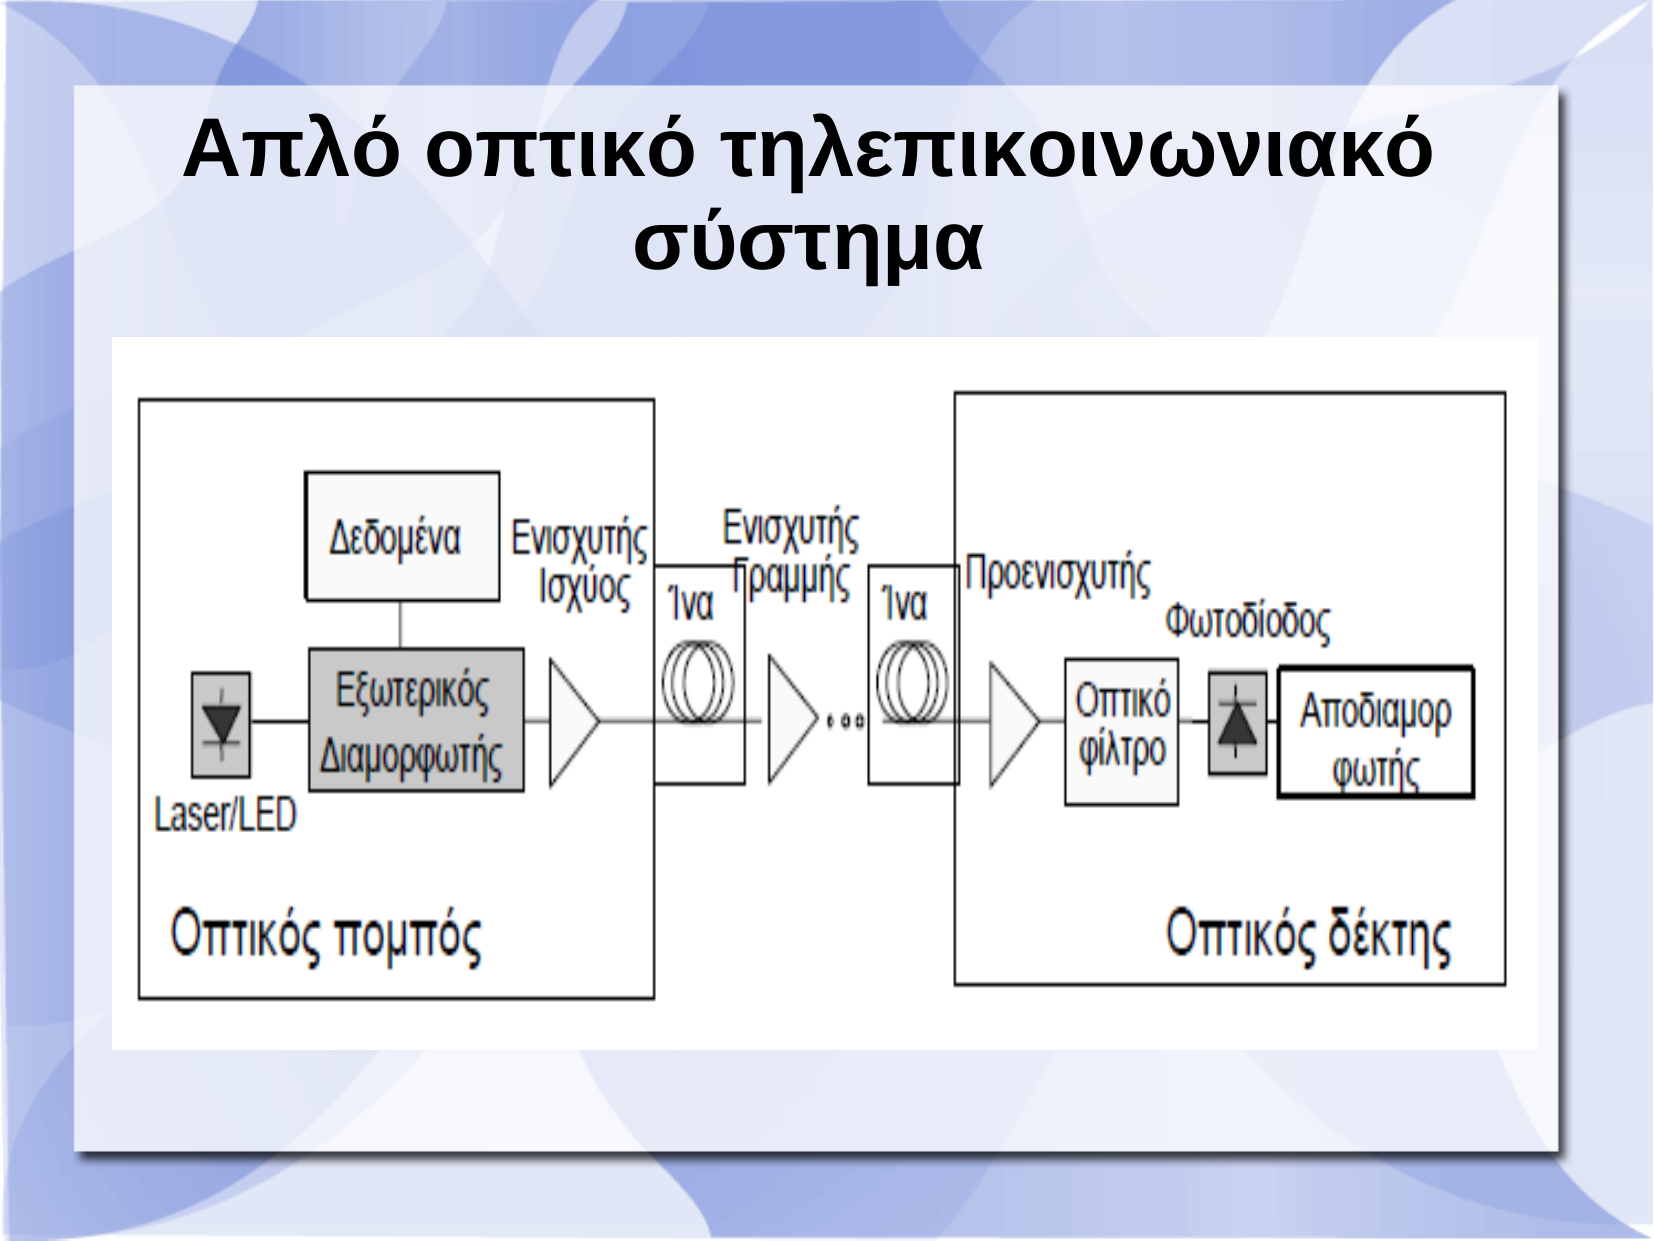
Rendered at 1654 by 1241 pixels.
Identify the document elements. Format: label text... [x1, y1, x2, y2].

title Απλό οπτικό τηλεπικοινωνιακό σύστημα [82, 98, 1535, 291]
picture [0, 0, 1654, 1241]
